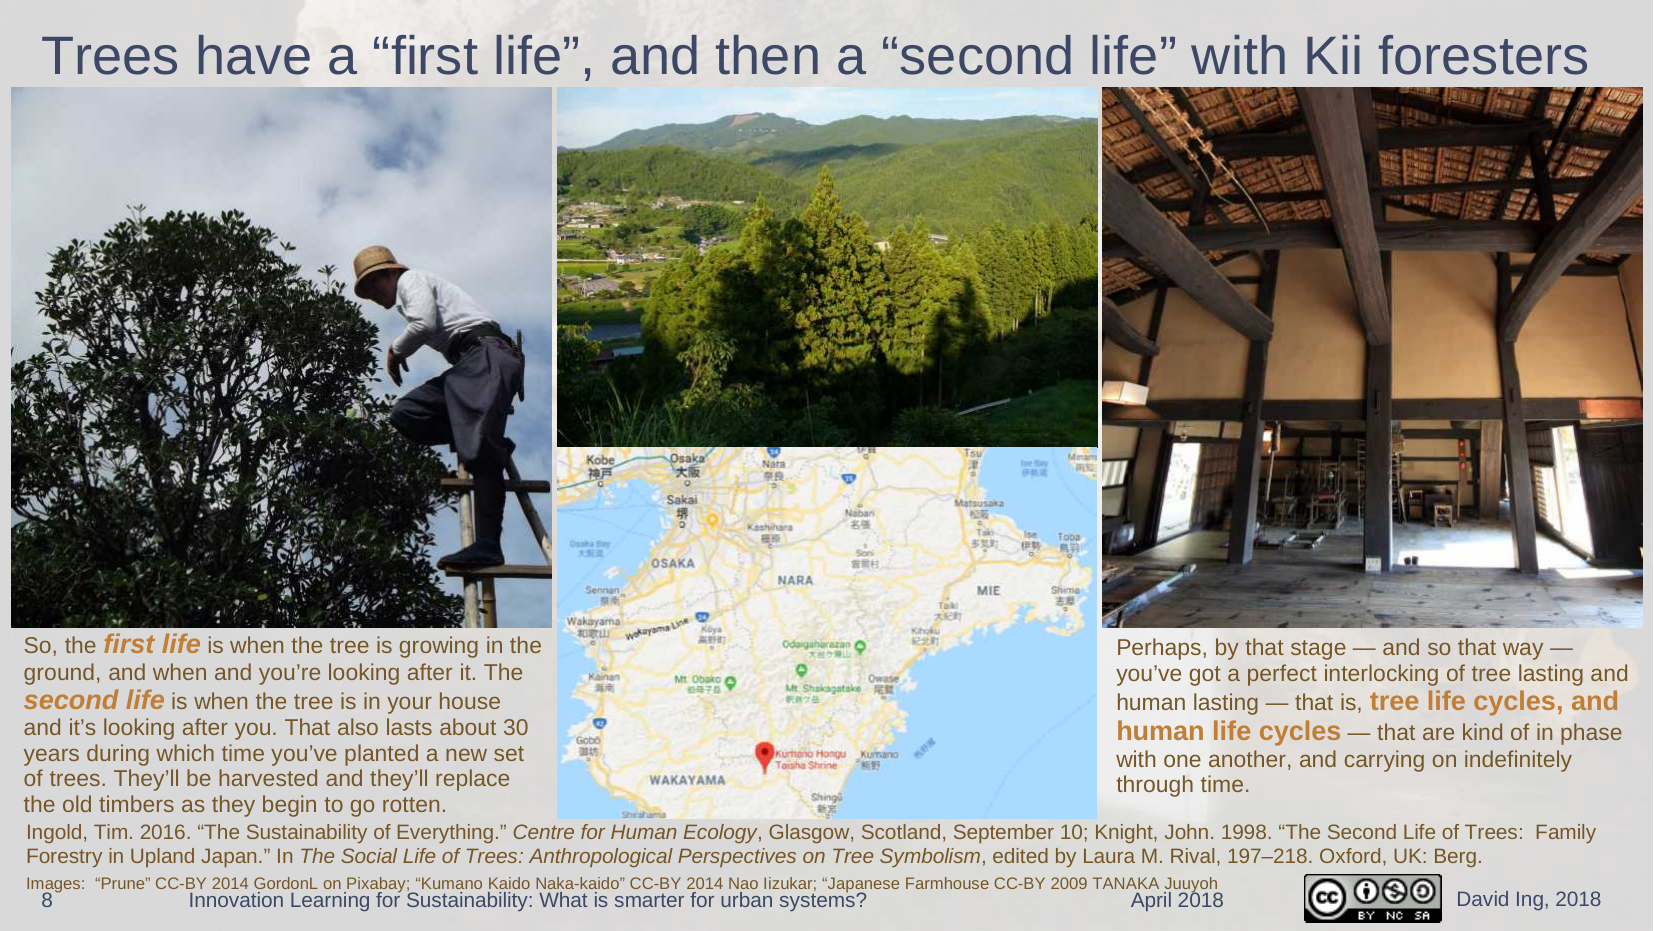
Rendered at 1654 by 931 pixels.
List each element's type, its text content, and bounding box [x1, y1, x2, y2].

text_box Perhaps, by that stage — and so that way — you’ve got a perfect interlocking of tree lasting and human lasting — that is, tree life cycles, and human life cycles — that are kind of in phase with one another, and carrying on indefinitely through time. [1101, 627, 1652, 830]
text_box Value-elevating co-creation Providers and customer mutually experience, and then improve [0, 0, 1653, 931]
text_box Images: “Prune” CC-BY 2014 GordonL on Pixabay; “Kumano Kaido Naka-kaido” CC-BY 2014 Nao Iizukar; “Japanese Farmhouse CC-BY 2009 TANAKA Juuyoh [11, 866, 1642, 901]
picture [11, 87, 552, 628]
title Trees have a “first life”, and then a “second life” with Kii foresters [41, 30, 1613, 190]
text_box So, the first life is when the tree is growing in the ground, and when and you’re looking after it. The second life is when the tree is in your house and it’s looking after you. That also lasts about 30 years during which time you’ve planted a new set of trees. They’ll be harvested and they’ll replace the old timbers as they begin to go rotten. [9, 621, 559, 825]
picture [557, 87, 1098, 819]
text_box Ingold, Tim. 2016. “The Sustainability of Everything.” Centre for Human Ecology, Glasgow, Scotland, September 10; Knight, John. 1998. “The Second Life of Trees: Family Forestry in Upland Japan.” In The Social Life of Trees: Anthropological Perspectives on Tree Symbolism, edited by Laura M. Rival, 197–218. Oxford, UK: Berg. [11, 813, 1651, 876]
picture [1102, 87, 1643, 627]
picture [1304, 901, 1442, 923]
